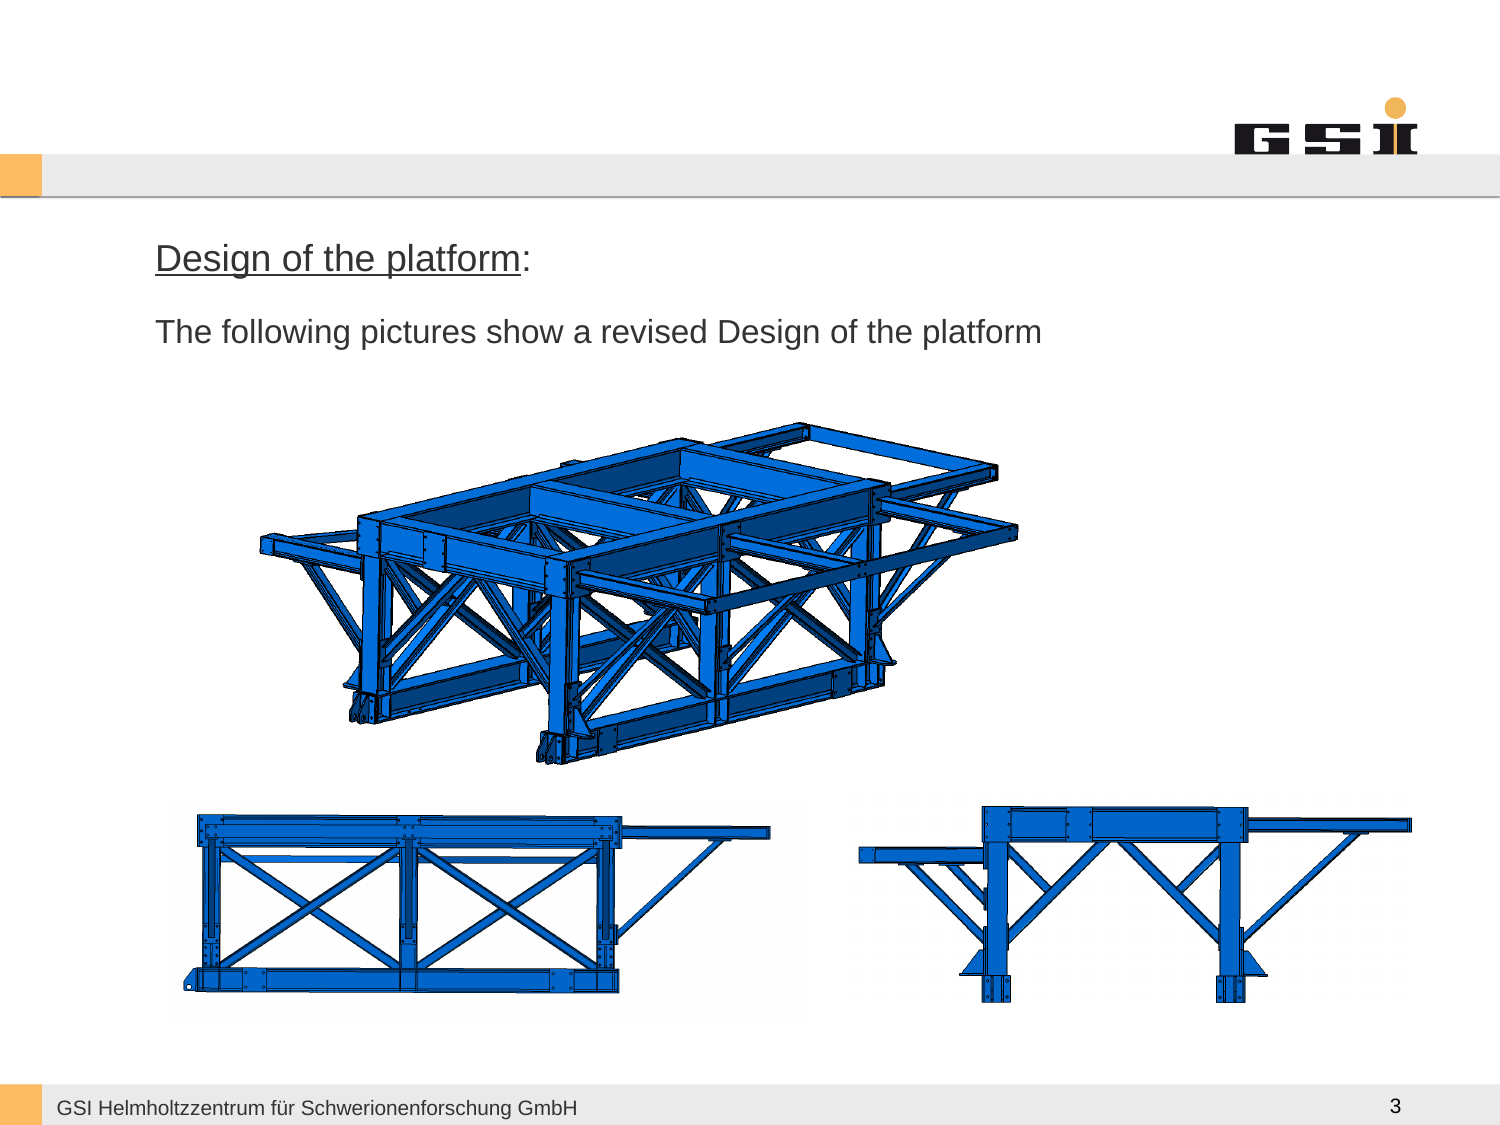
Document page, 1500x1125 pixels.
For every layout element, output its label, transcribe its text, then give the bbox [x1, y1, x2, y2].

picture [228, 388, 1026, 767]
picture [170, 798, 805, 1023]
picture [1233, 95, 1419, 154]
picture [844, 788, 1417, 1007]
list Design of the platform: The following pictures show a revised Design of the platform [69, 218, 1417, 1023]
